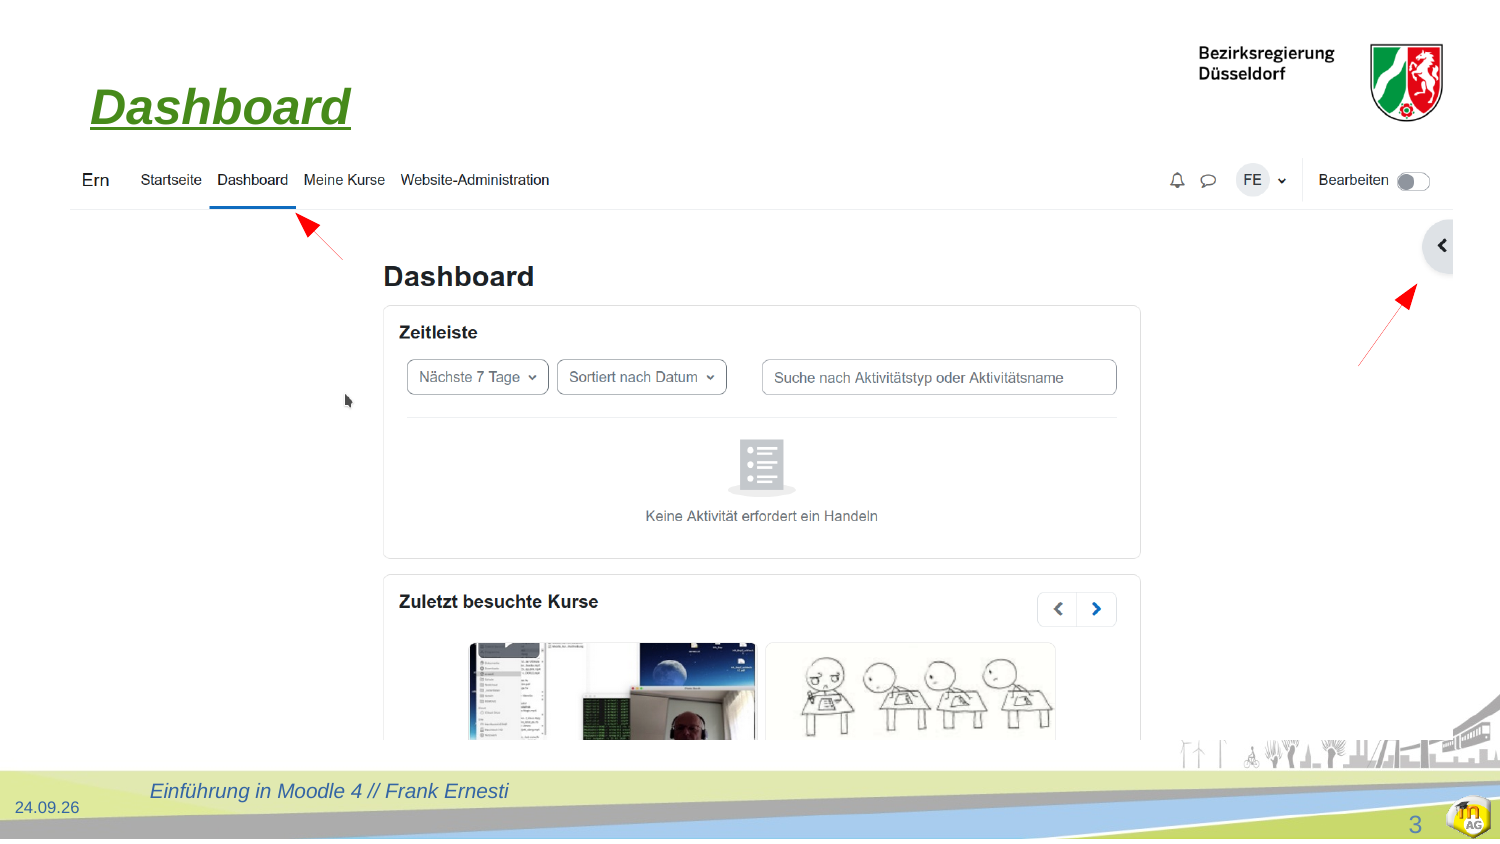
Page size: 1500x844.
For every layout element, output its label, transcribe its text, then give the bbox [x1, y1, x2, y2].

title Dashboard [75, 33, 1176, 154]
picture [0, 154, 1500, 839]
picture [1198, 43, 1443, 122]
